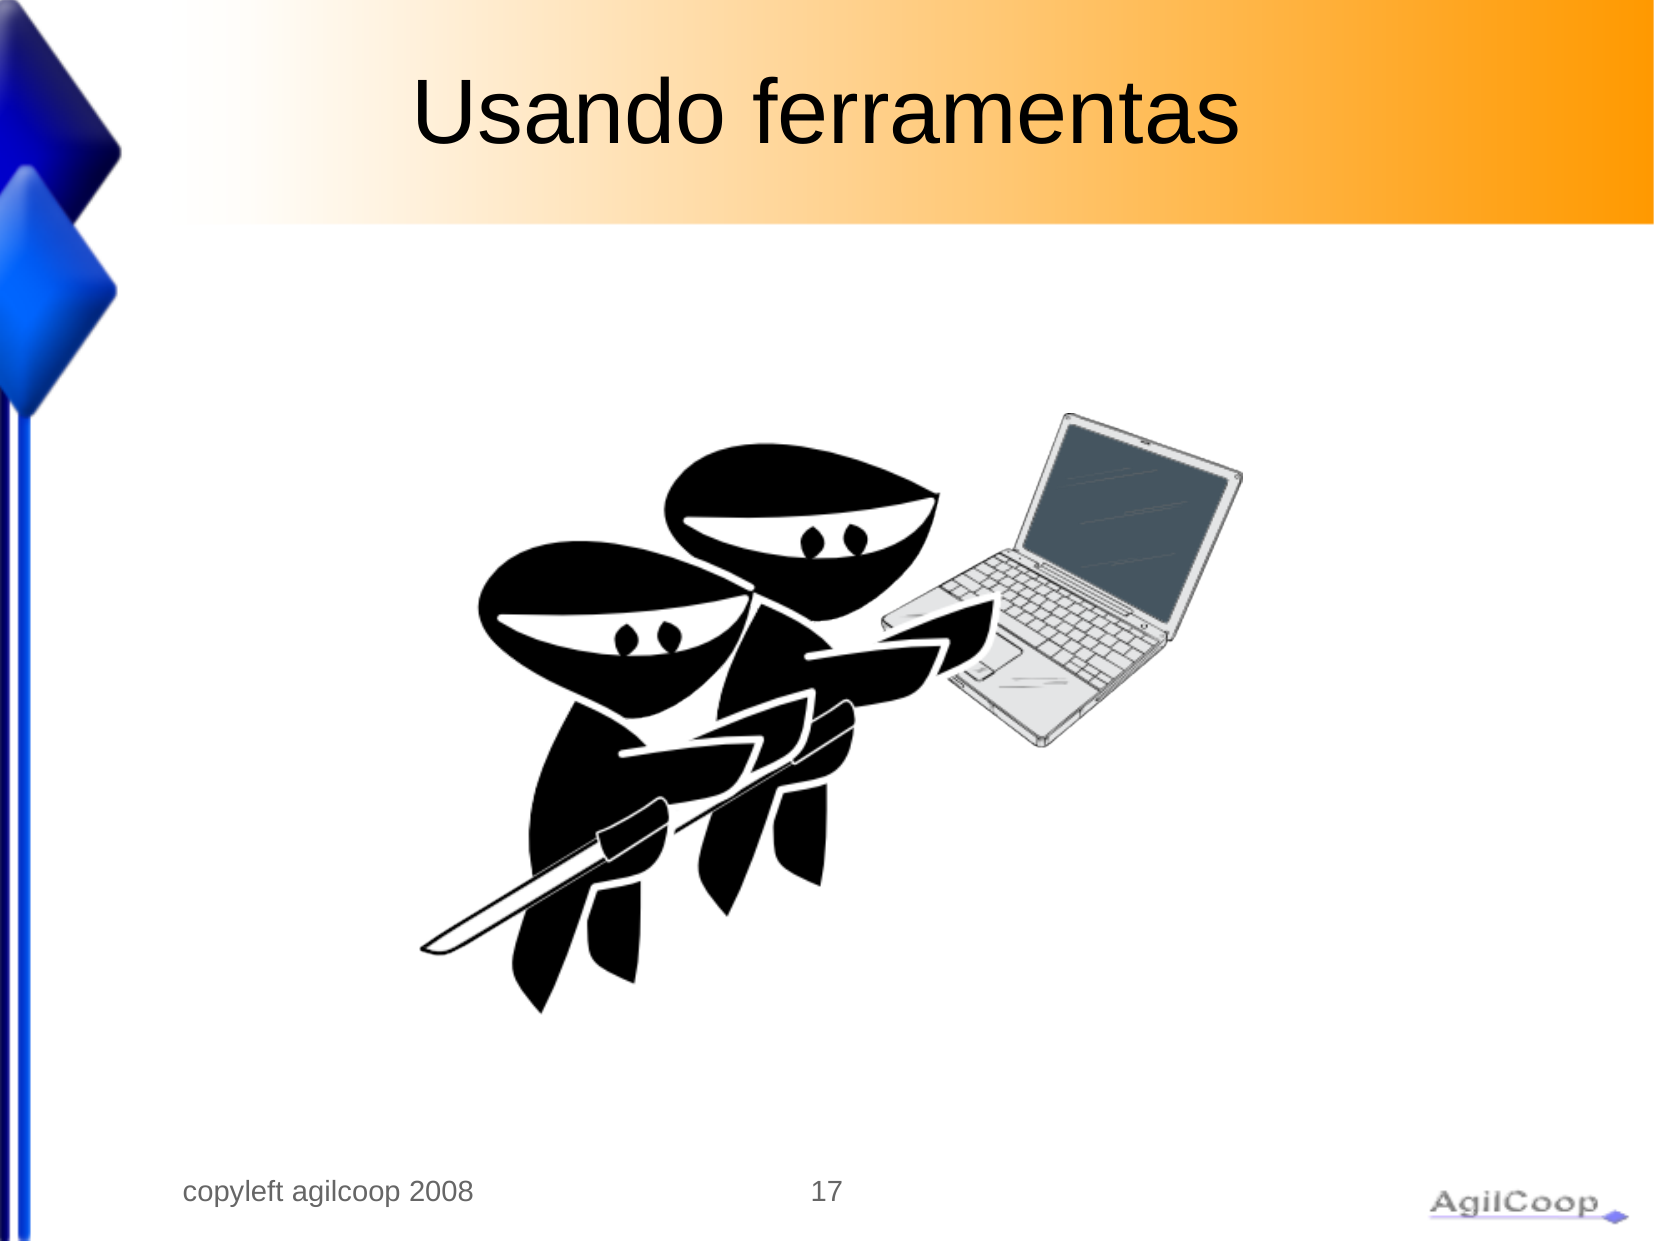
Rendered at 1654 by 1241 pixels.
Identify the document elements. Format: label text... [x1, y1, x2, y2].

title Usando ferramentas [82, 8, 1571, 216]
picture [0, 0, 1654, 1241]
